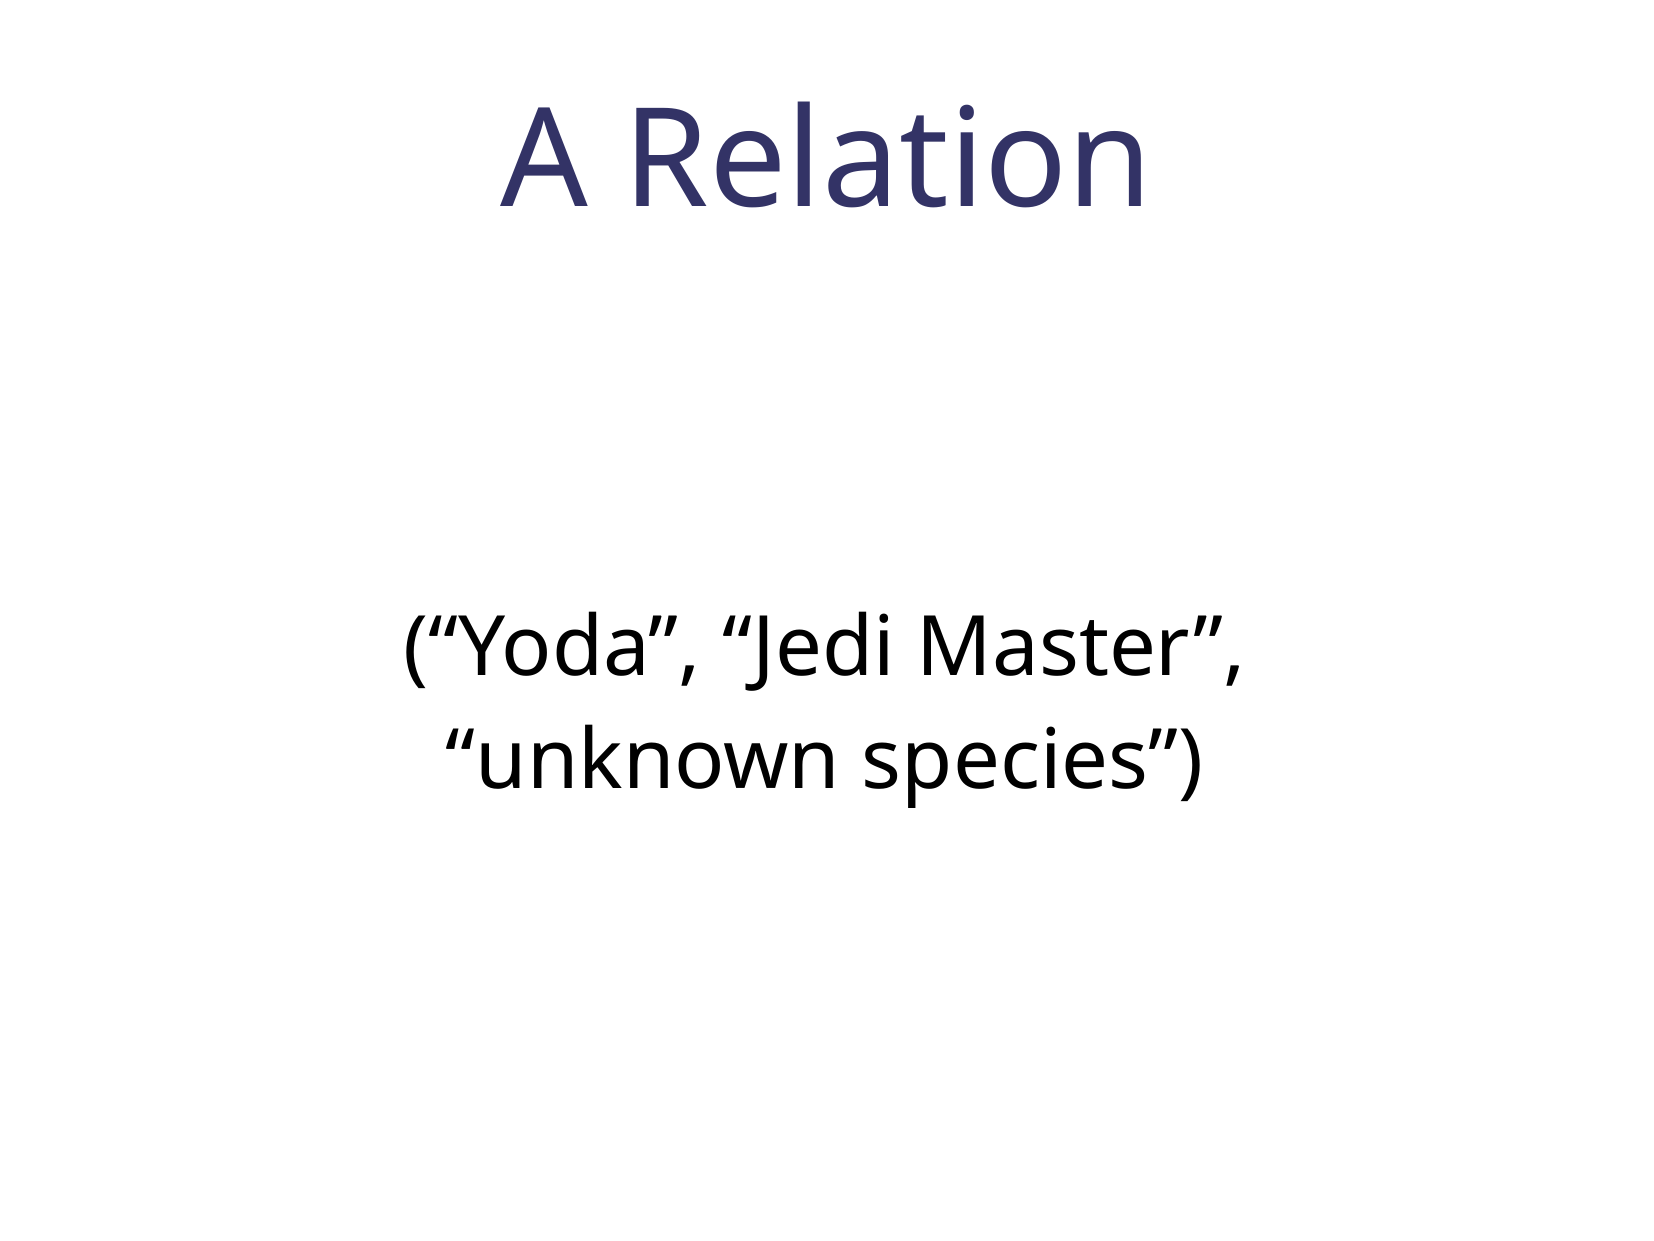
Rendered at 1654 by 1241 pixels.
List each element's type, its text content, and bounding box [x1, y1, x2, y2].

title A Relation [82, 56, 1571, 250]
subtitle (“Yoda”, “Jedi Master”, “unknown species”) [37, 297, 1613, 1102]
